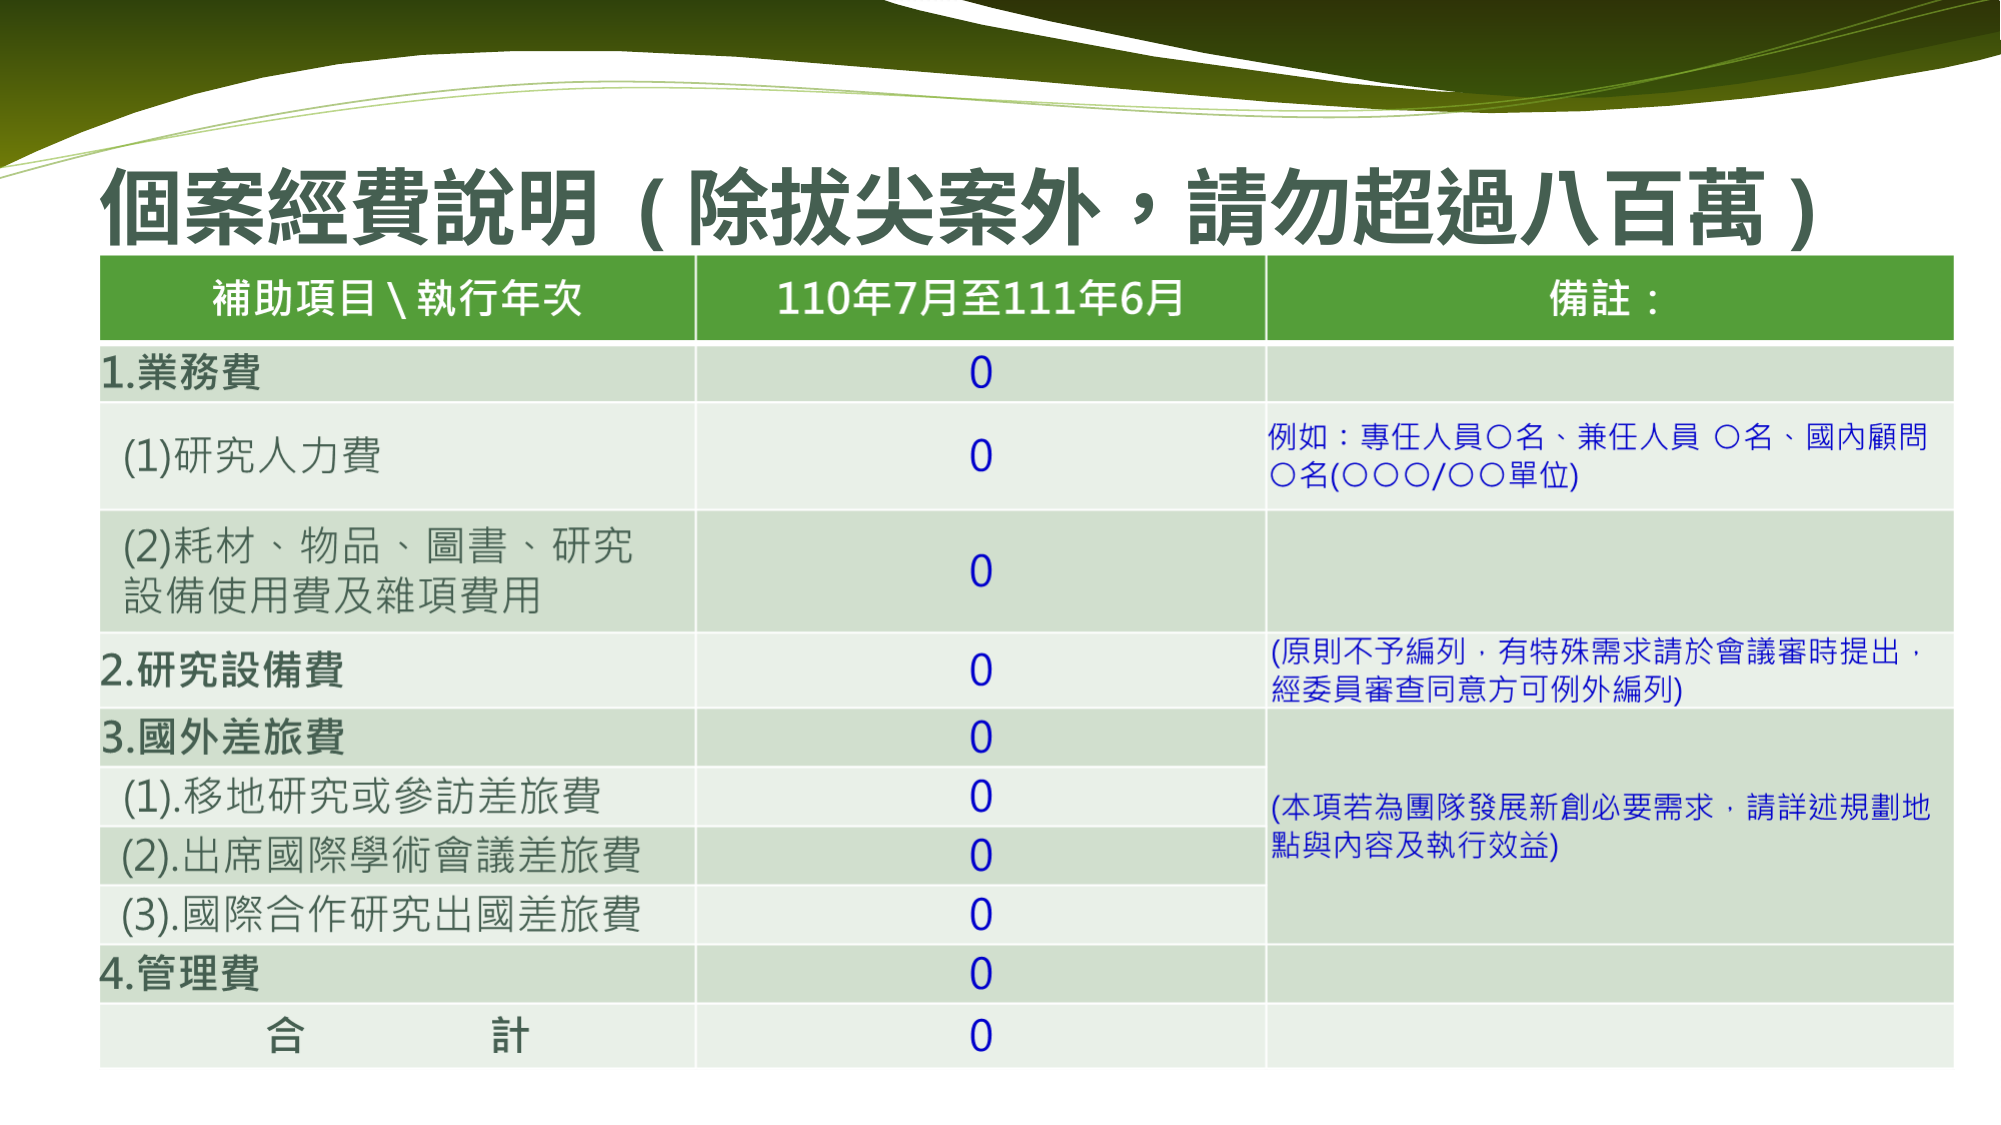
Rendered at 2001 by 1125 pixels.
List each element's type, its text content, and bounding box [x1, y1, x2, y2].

picture [99, 254, 1955, 1087]
title 個案經費說明 (除拔尖案外，請勿超過八百萬) [99, 67, 1900, 254]
